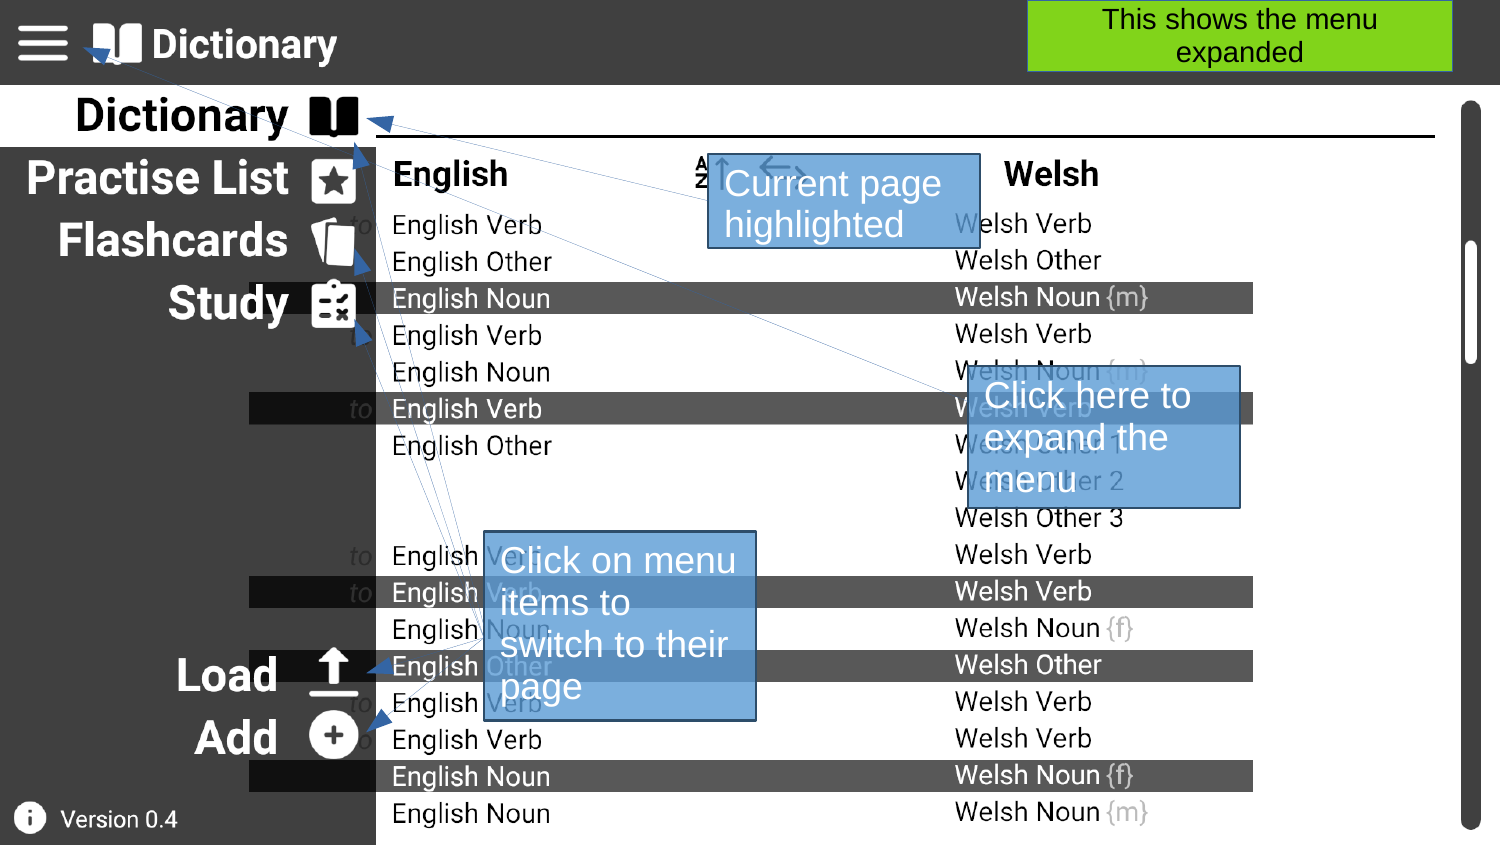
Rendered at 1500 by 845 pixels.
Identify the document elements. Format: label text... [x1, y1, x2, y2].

text_box This shows the menu expanded [1027, 0, 1453, 72]
text_box Click here to expand the menu [968, 366, 1241, 508]
text_box Click on menu items to switch to their page [483, 531, 756, 721]
picture [0, 0, 1500, 845]
text_box Current page highlighted [708, 153, 981, 249]
